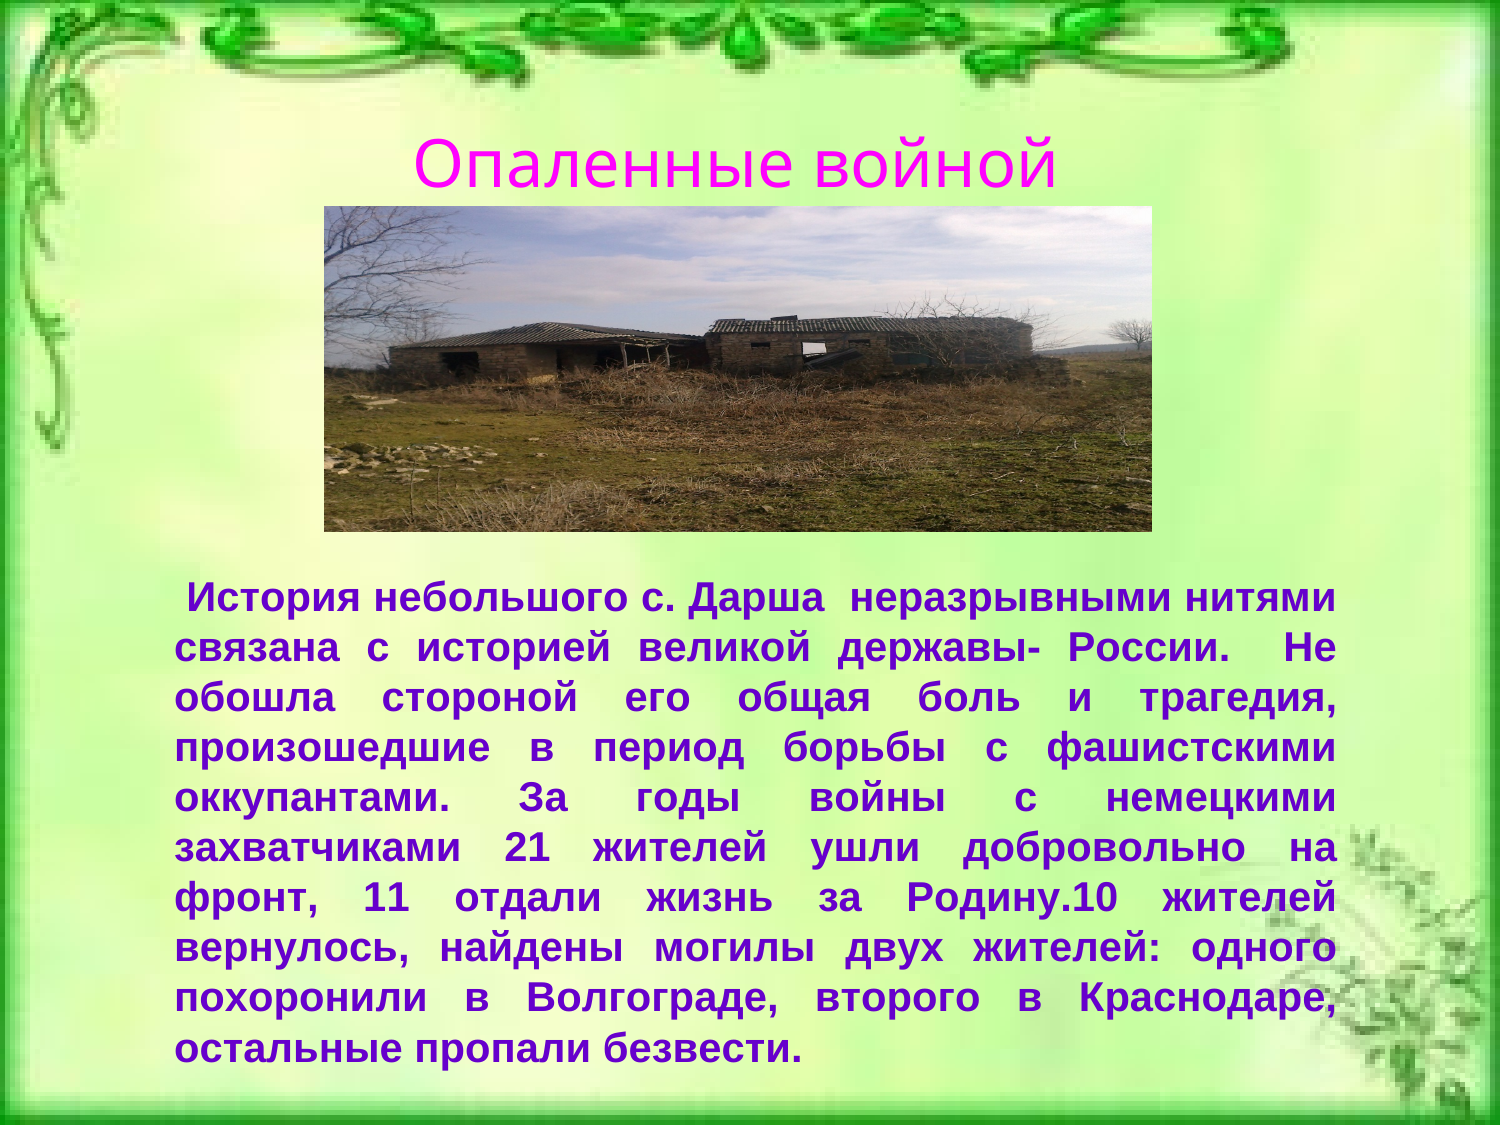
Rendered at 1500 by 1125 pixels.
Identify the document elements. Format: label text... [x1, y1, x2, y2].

text_box История небольшого с. Дарша неразрывными нитями связана с историей великой державы- России. Не обошла стороной его общая боль и трагедия, произошедшие в период борьбы с фашистскими оккупантами. За годы войны с немецкими захватчиками 21 жителей ушли добровольно на фронт, 11 отдали жизнь за Родину.10 жителей вернулось, найдены могилы двух жителей: одного похоронили в Волгограде, второго в Краснодаре, остальные пропали безвести. [159, 562, 1353, 1079]
picture [0, 0, 1500, 1125]
title Опаленные войной [163, 105, 1292, 208]
